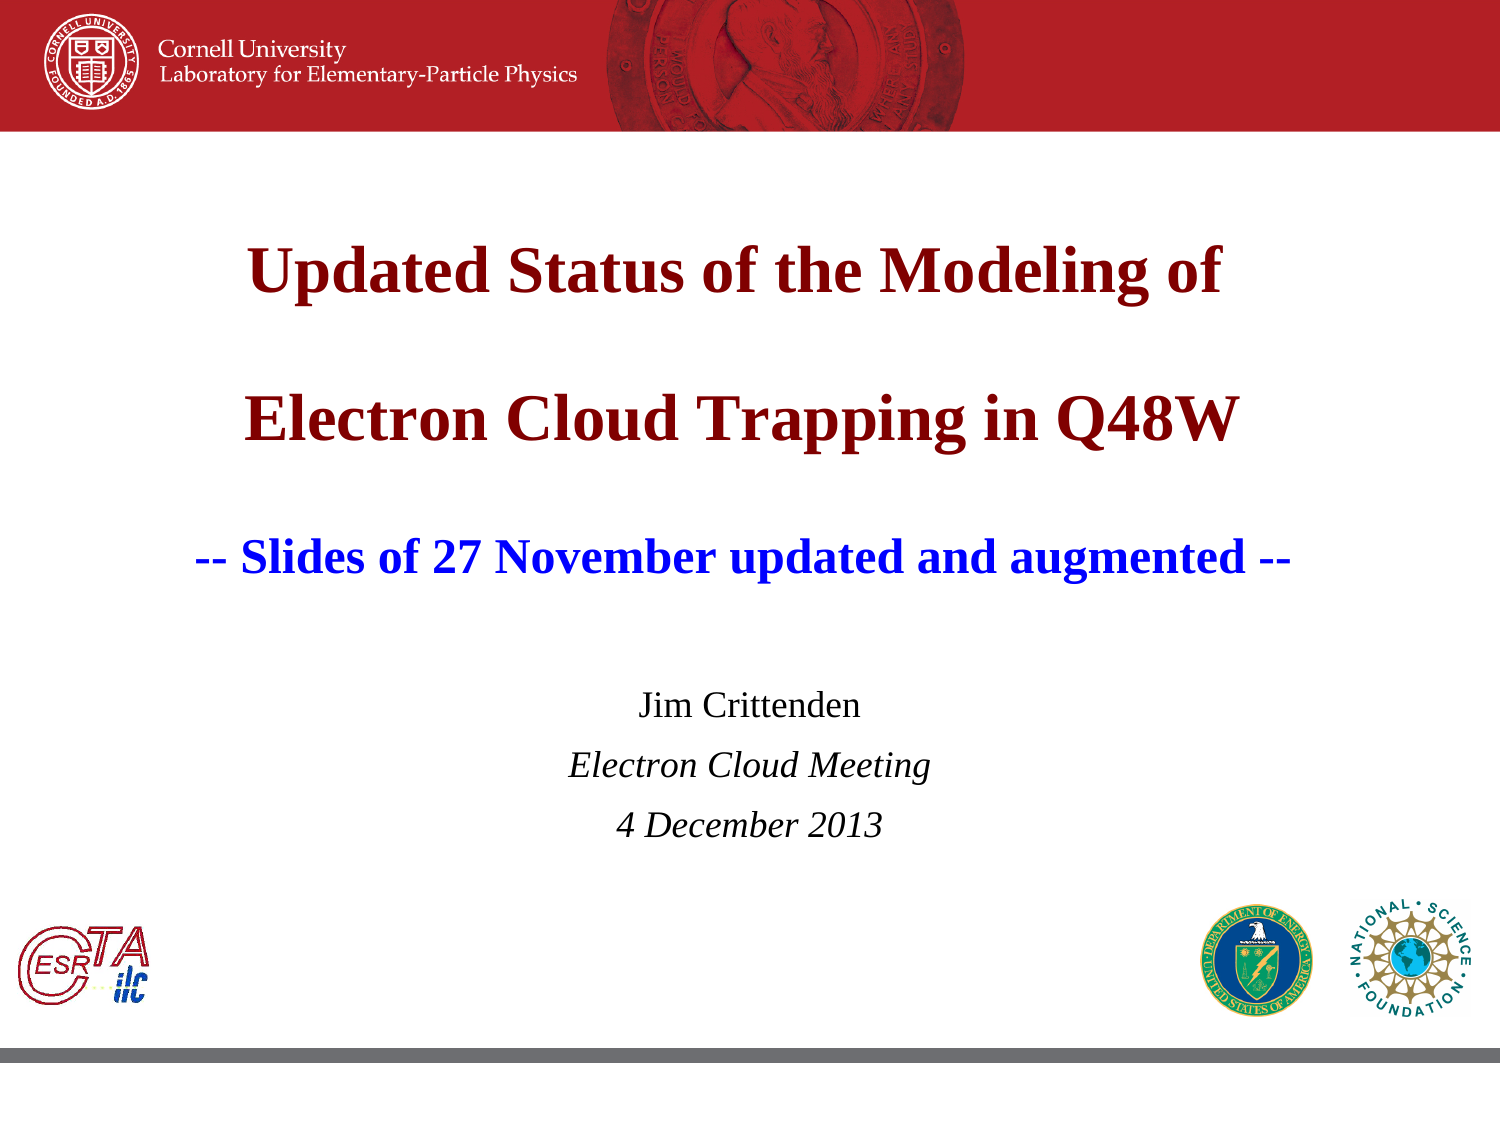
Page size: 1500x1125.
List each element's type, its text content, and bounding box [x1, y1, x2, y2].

picture [0, 0, 1500, 132]
title Updated Status of the Modeling of Electron Cloud Trapping in Q48W -- Slides of 27 November updated and augmented -- [0, 225, 1494, 657]
subtitle Jim Crittenden Electron Cloud Meeting 4 December 2013 [300, 675, 1201, 852]
picture [1200, 904, 1313, 1017]
picture [1350, 899, 1471, 1017]
picture [8, 899, 151, 1036]
